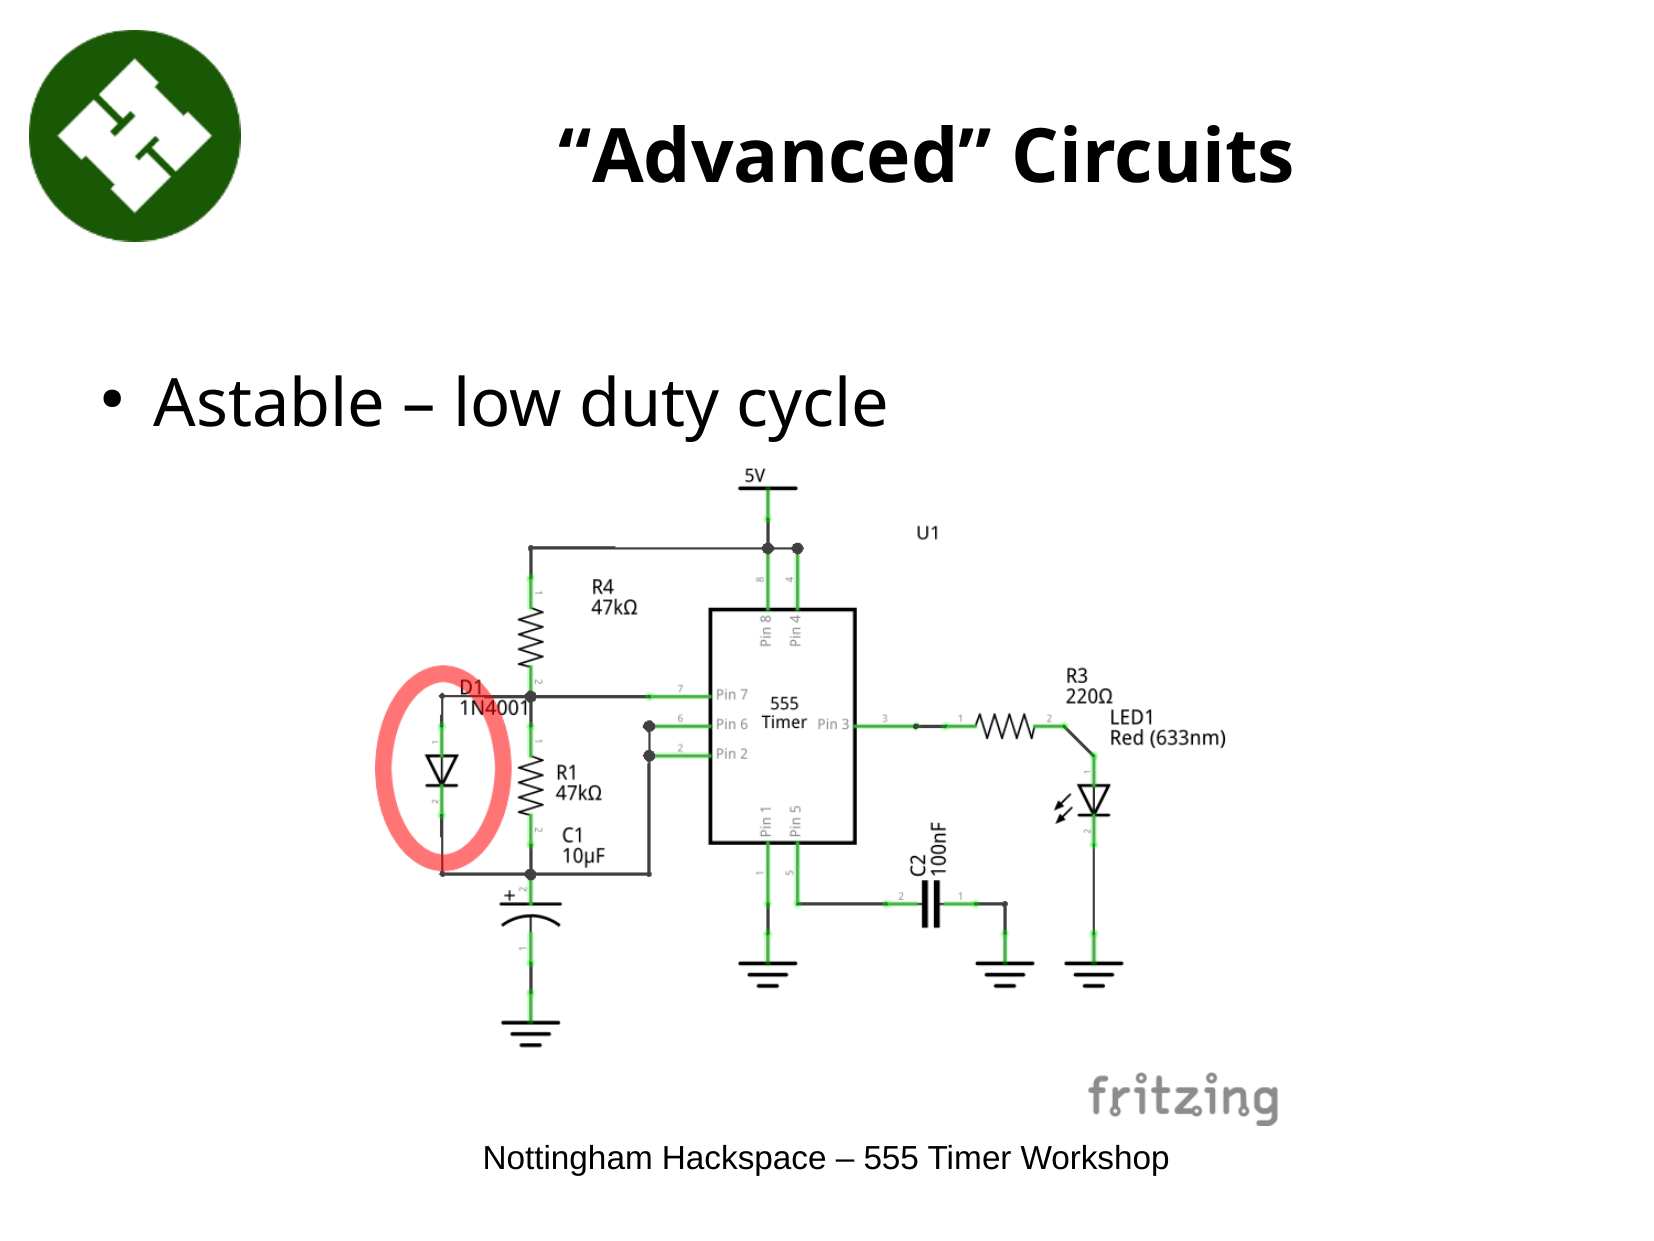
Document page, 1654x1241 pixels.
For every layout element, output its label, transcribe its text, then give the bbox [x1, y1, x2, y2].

picture [375, 468, 1278, 1126]
list Astable – low duty cycle [82, 355, 1571, 928]
title “Advanced” Circuits [283, 49, 1571, 257]
picture [29, 30, 241, 242]
